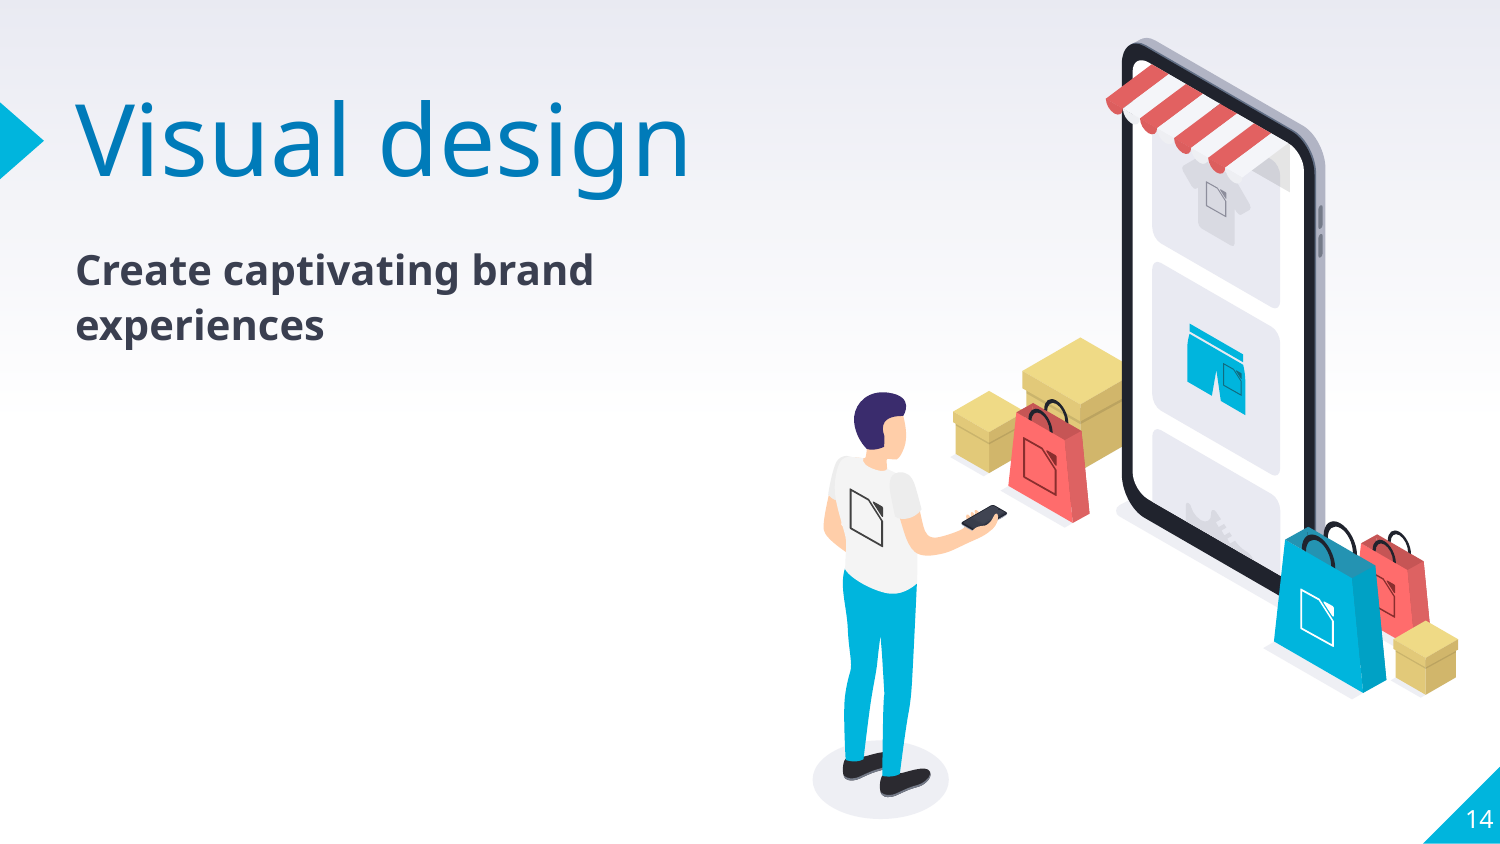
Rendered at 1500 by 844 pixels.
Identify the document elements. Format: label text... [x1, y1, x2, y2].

list Create captivating brand experiences [75, 238, 686, 313]
slide_number <number> [1418, 760, 1494, 838]
picture [812, 37, 1484, 820]
title Visual design [75, 99, 812, 213]
